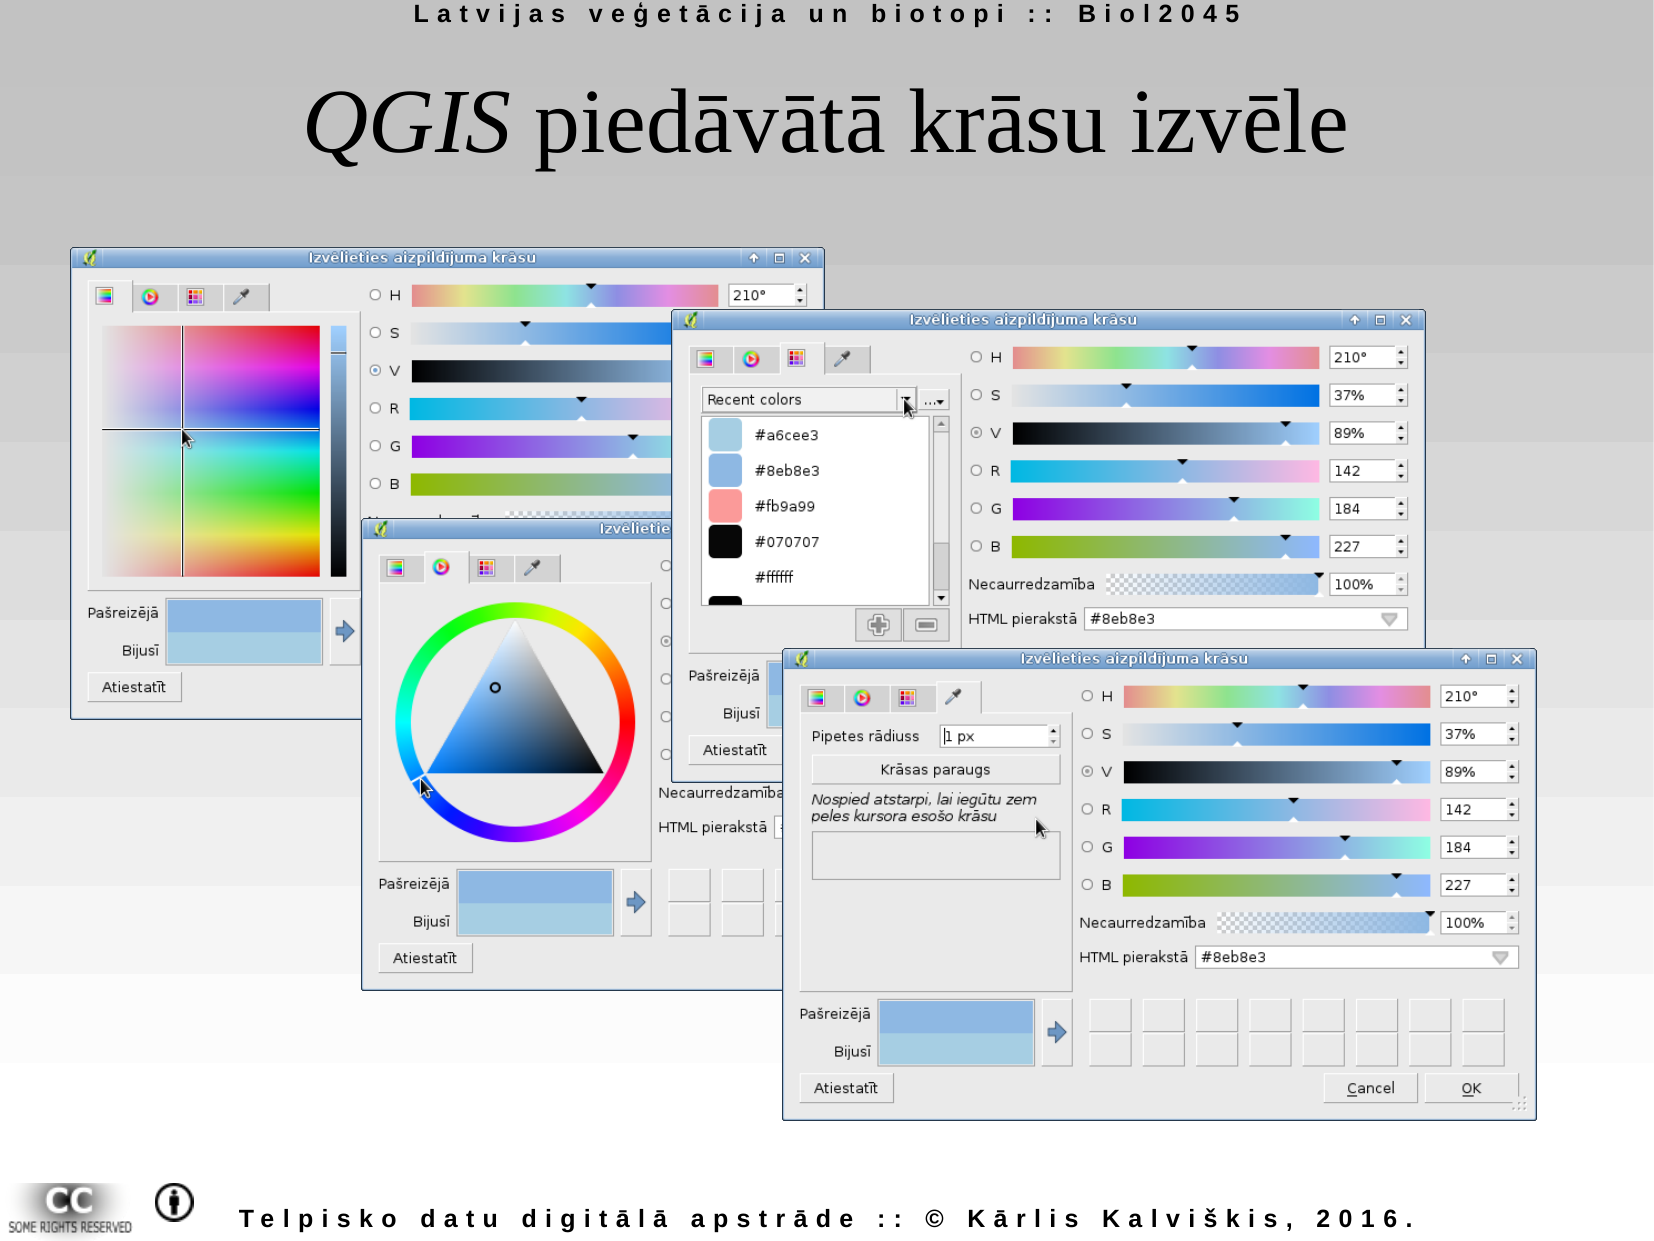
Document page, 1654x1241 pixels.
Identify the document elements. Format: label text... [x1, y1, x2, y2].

title QGIS piedāvātā krāsu izvēle [29, 49, 1625, 296]
picture [0, 0, 1654, 1241]
